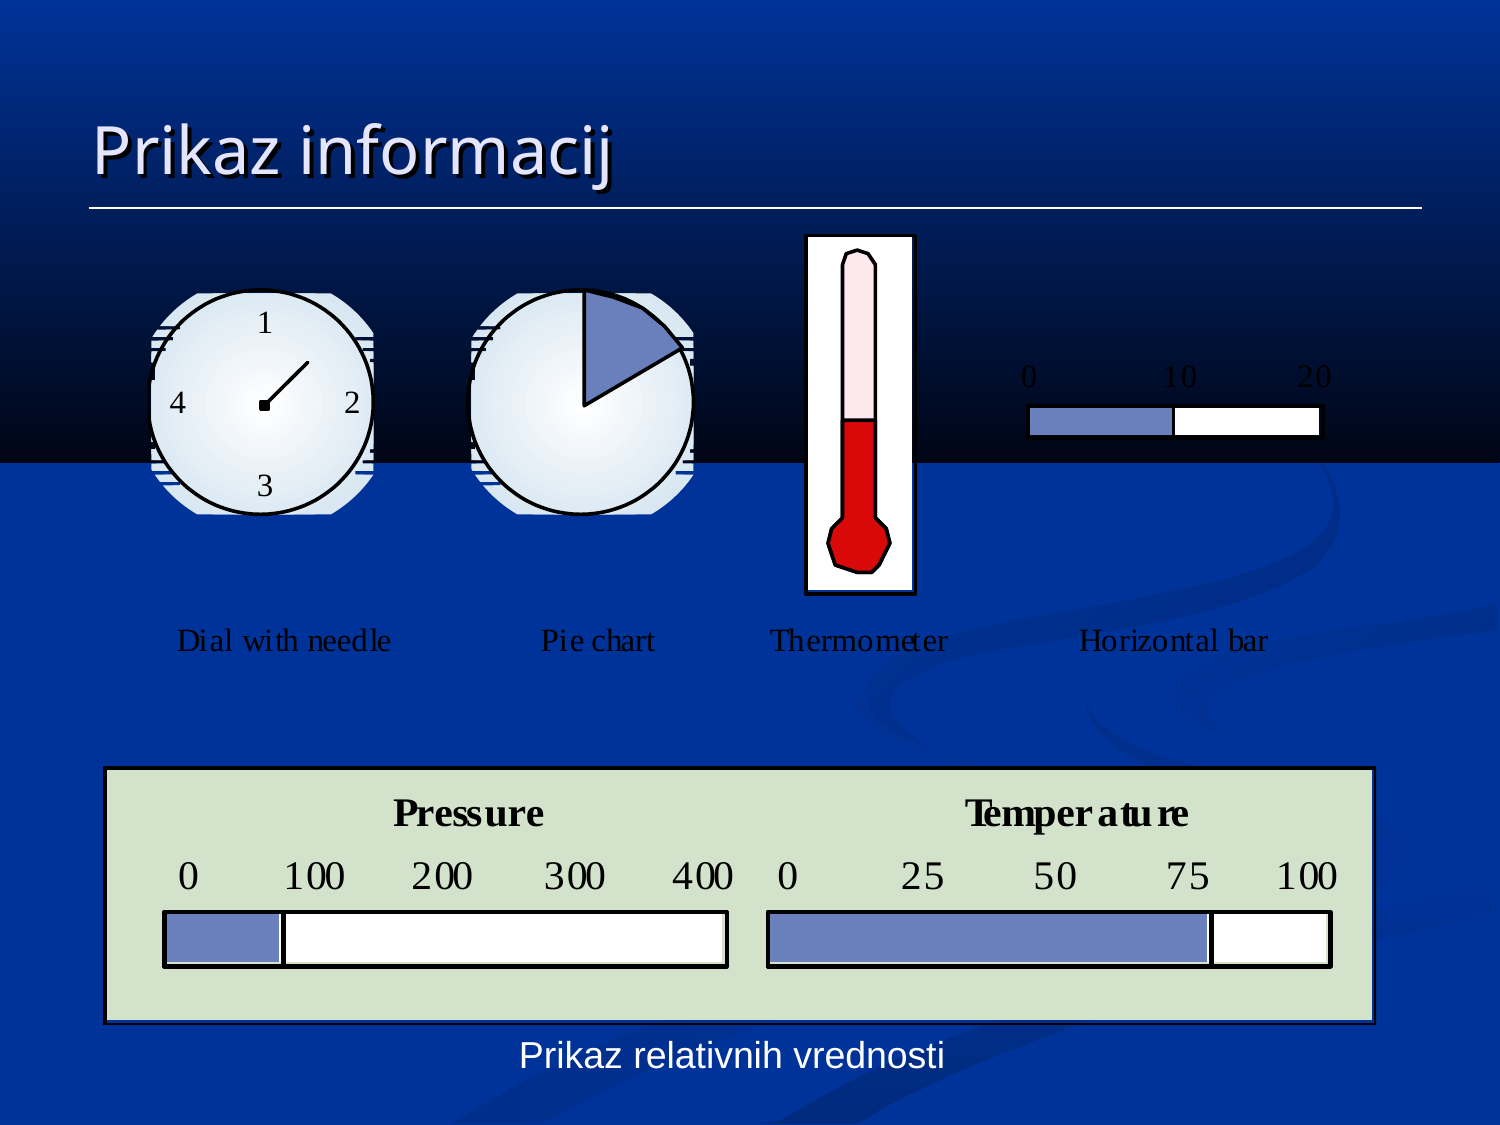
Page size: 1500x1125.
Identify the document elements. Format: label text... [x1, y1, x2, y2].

text_box Prikaz relativnih vrednosti [501, 1023, 963, 1084]
text_box Prikaz informacij [76, 54, 1352, 242]
picture [147, 231, 1341, 699]
picture [100, 763, 1377, 1025]
